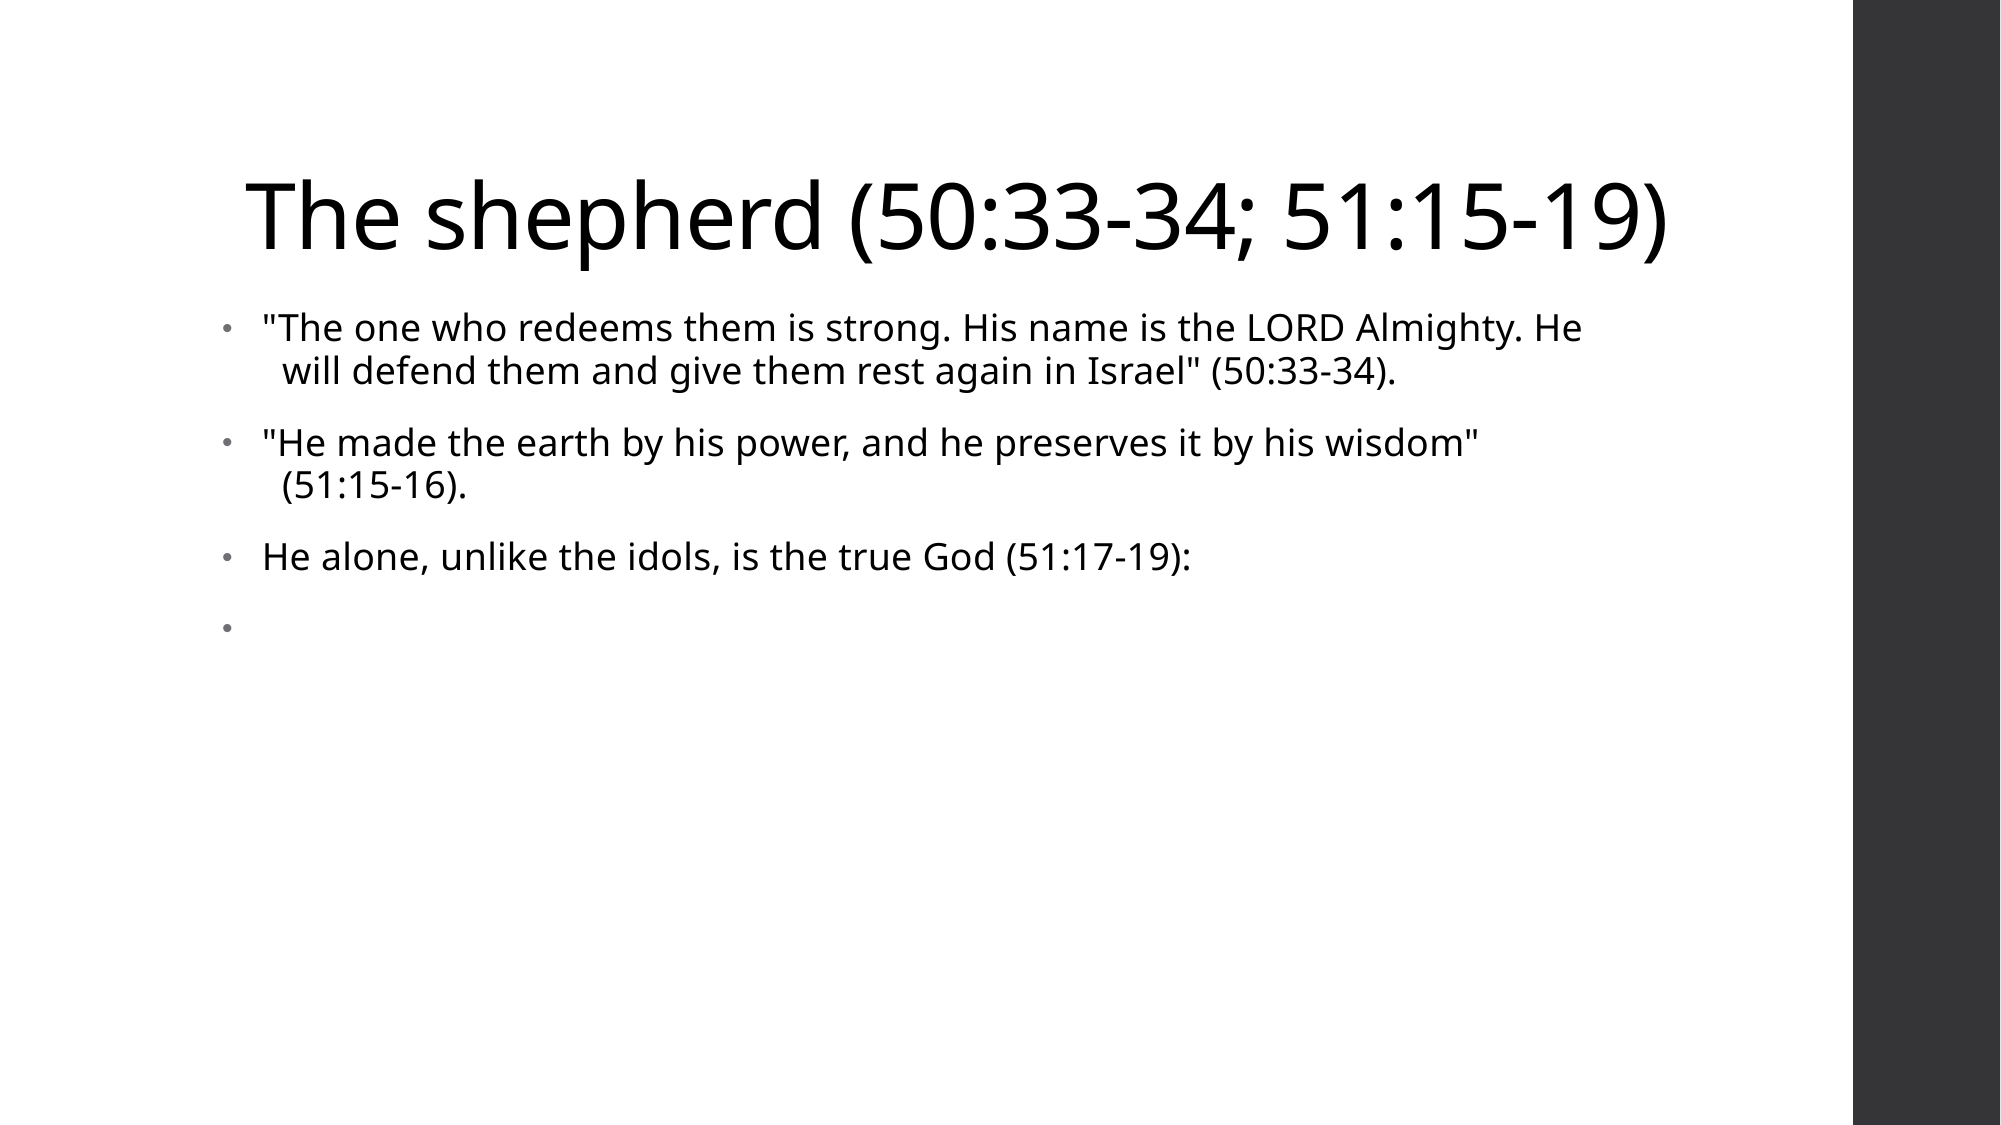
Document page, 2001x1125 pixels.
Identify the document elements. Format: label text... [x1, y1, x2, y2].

title The shepherd (50:33-34; 51:15-19) [206, 60, 1797, 278]
list "The one who redeems them is strong. His name is the LORD Almighty. He will defend them and give them rest again in Israel" (50:33-34). "He made the earth by his power, and he preserves it by his wisdom" (51:15-16). He alone, unlike the idols, is the true God (51:17-19): [206, 299, 1617, 1014]
